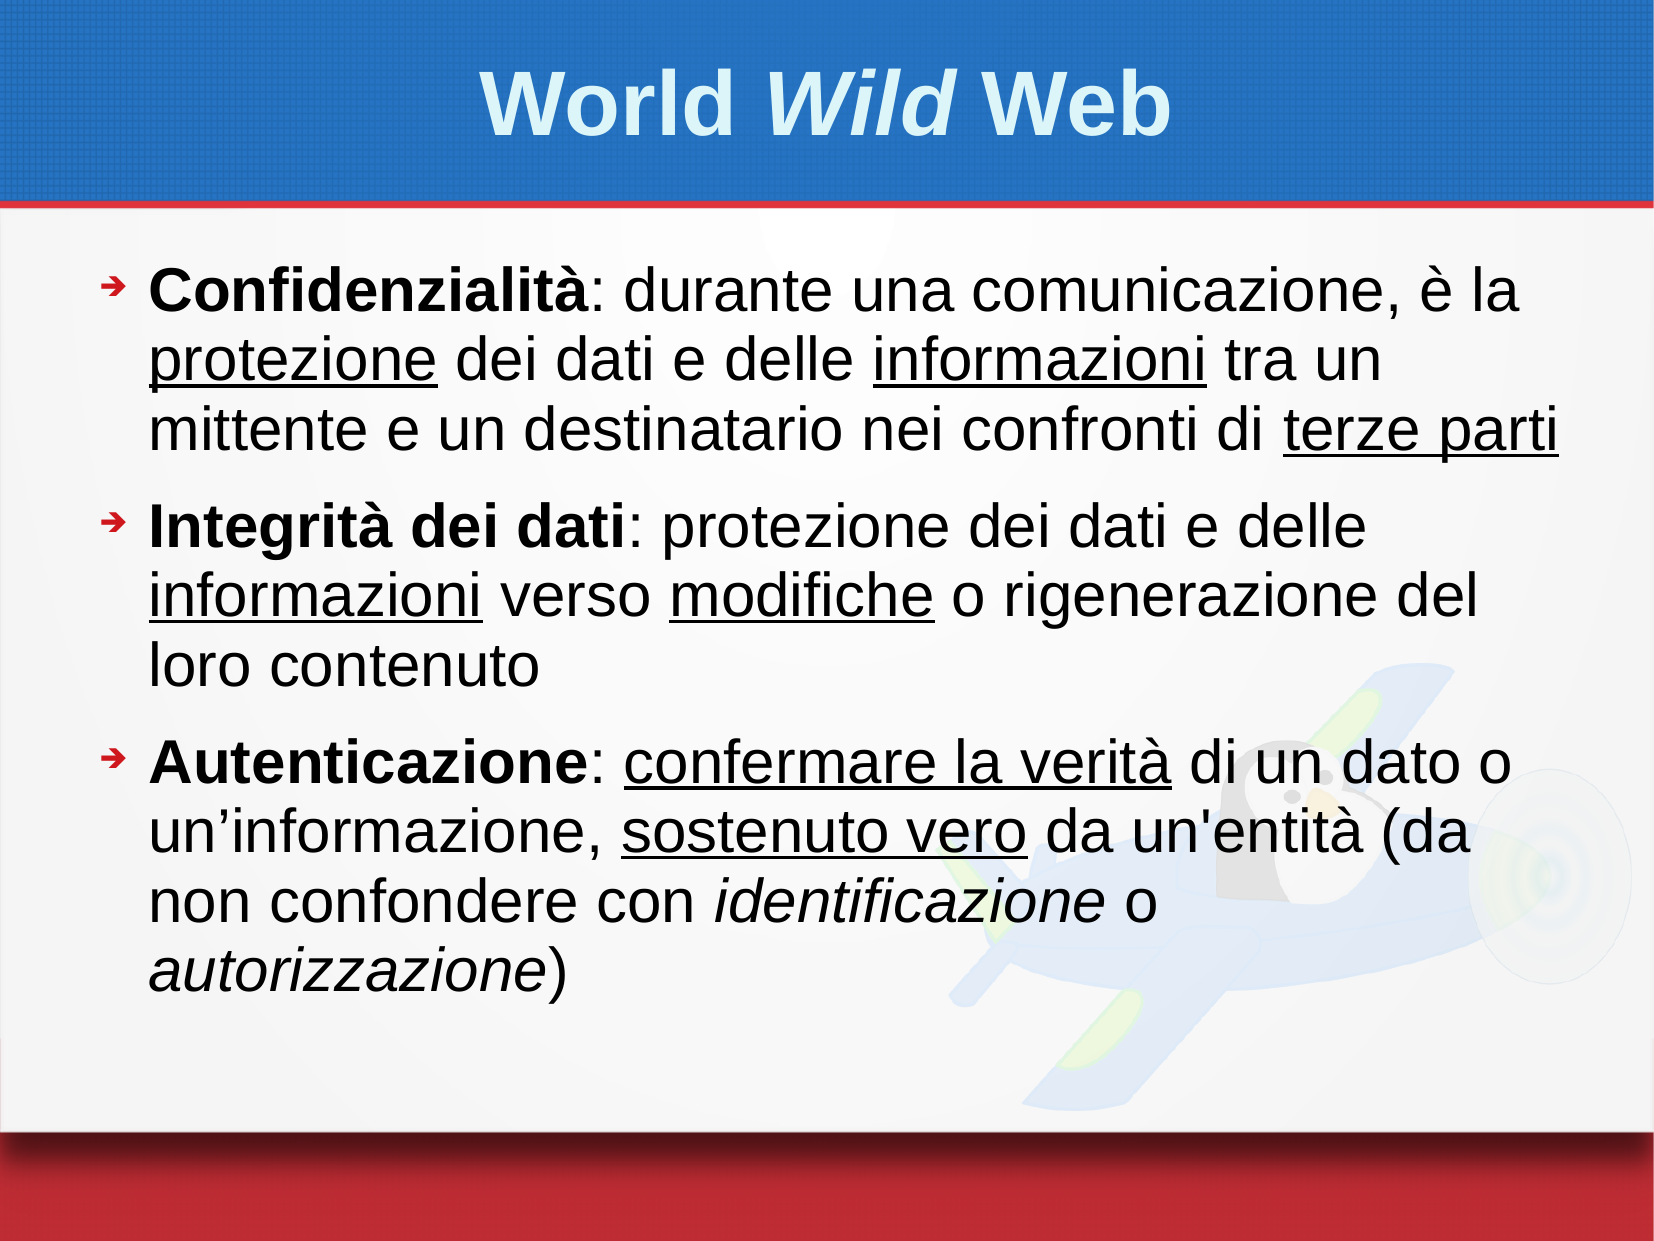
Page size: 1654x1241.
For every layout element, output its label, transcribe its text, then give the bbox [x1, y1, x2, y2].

title World Wild Web [82, 20, 1571, 186]
picture [0, 0, 1654, 1241]
list Confidenzialità: durante una comunicazione, è la protezione dei dati e delle informazioni tra un mittente e un destinatario nei confronti di terze parti Integrità dei dati: protezione dei dati e delle informazioni verso modifiche o rigenerazione del loro contenuto Autenticazione: confermare la verità di un dato o un’informazione, sostenuto vero da un'entità (da non confondere con identificazione o autorizzazione) [82, 255, 1571, 1081]
